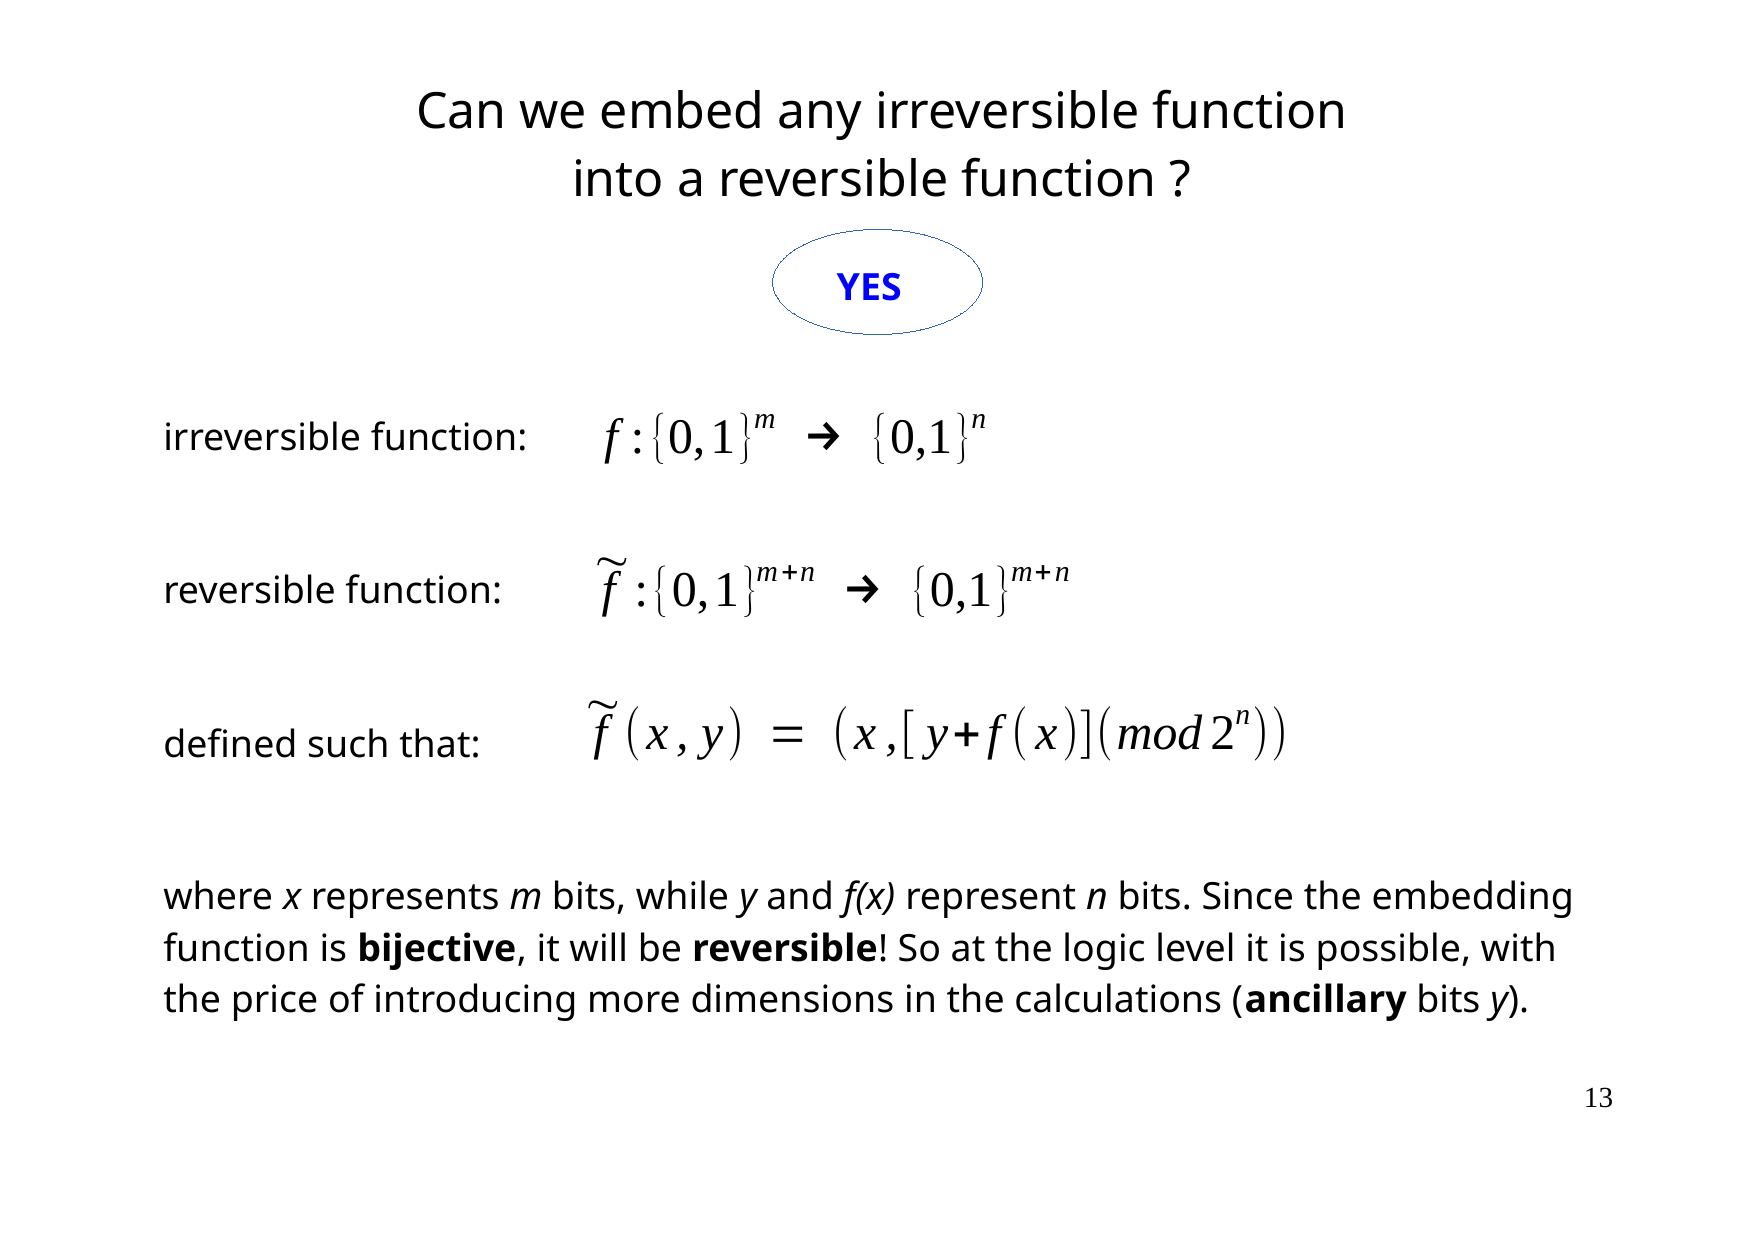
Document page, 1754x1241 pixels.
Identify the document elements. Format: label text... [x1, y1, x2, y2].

text_box irreversible function: reversible function: defined such that: where x represents m bits, while y and f(x) represent n bits. Since the embedding function is bijective, it will be reversible! So at the logic level it is possible, with the price of introducing more dimensions in the calculations (ancillary bits y). [148, 403, 1612, 1011]
text_box YES [821, 253, 933, 321]
text_box Can we embed any irreversible function into a reversible function ? [401, 67, 1353, 212]
